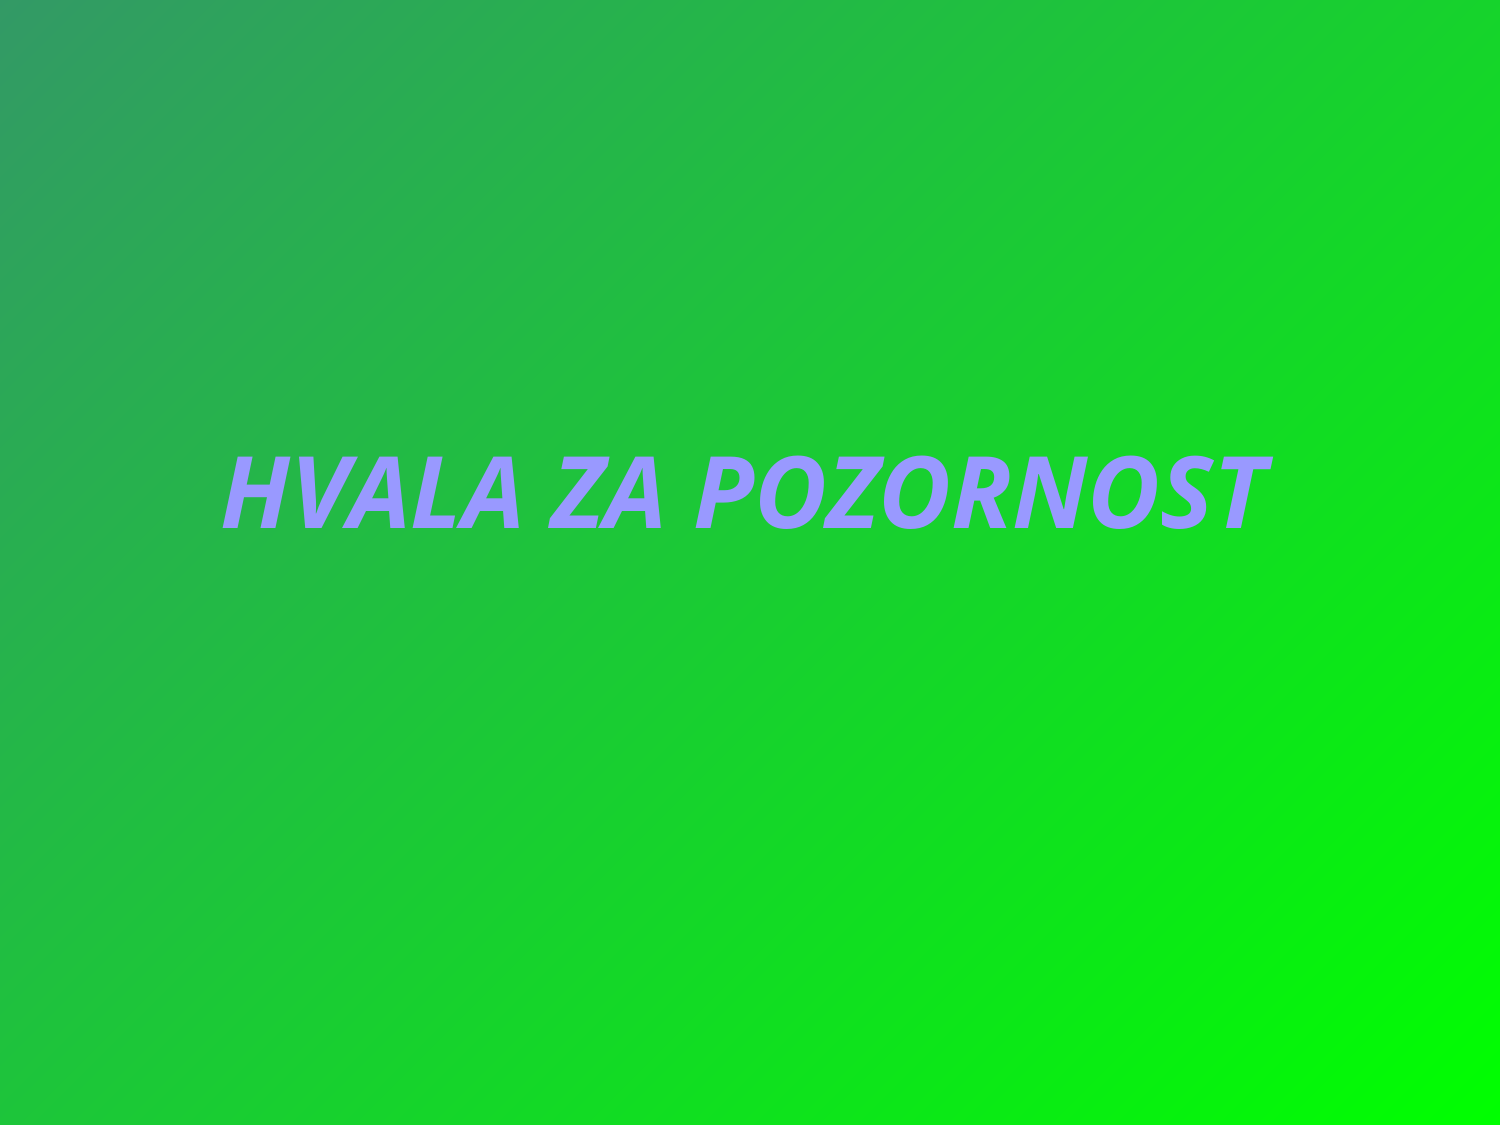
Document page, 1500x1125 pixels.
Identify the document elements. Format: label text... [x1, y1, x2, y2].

text_box HVALA ZA POZORNOST [64, 420, 1424, 681]
